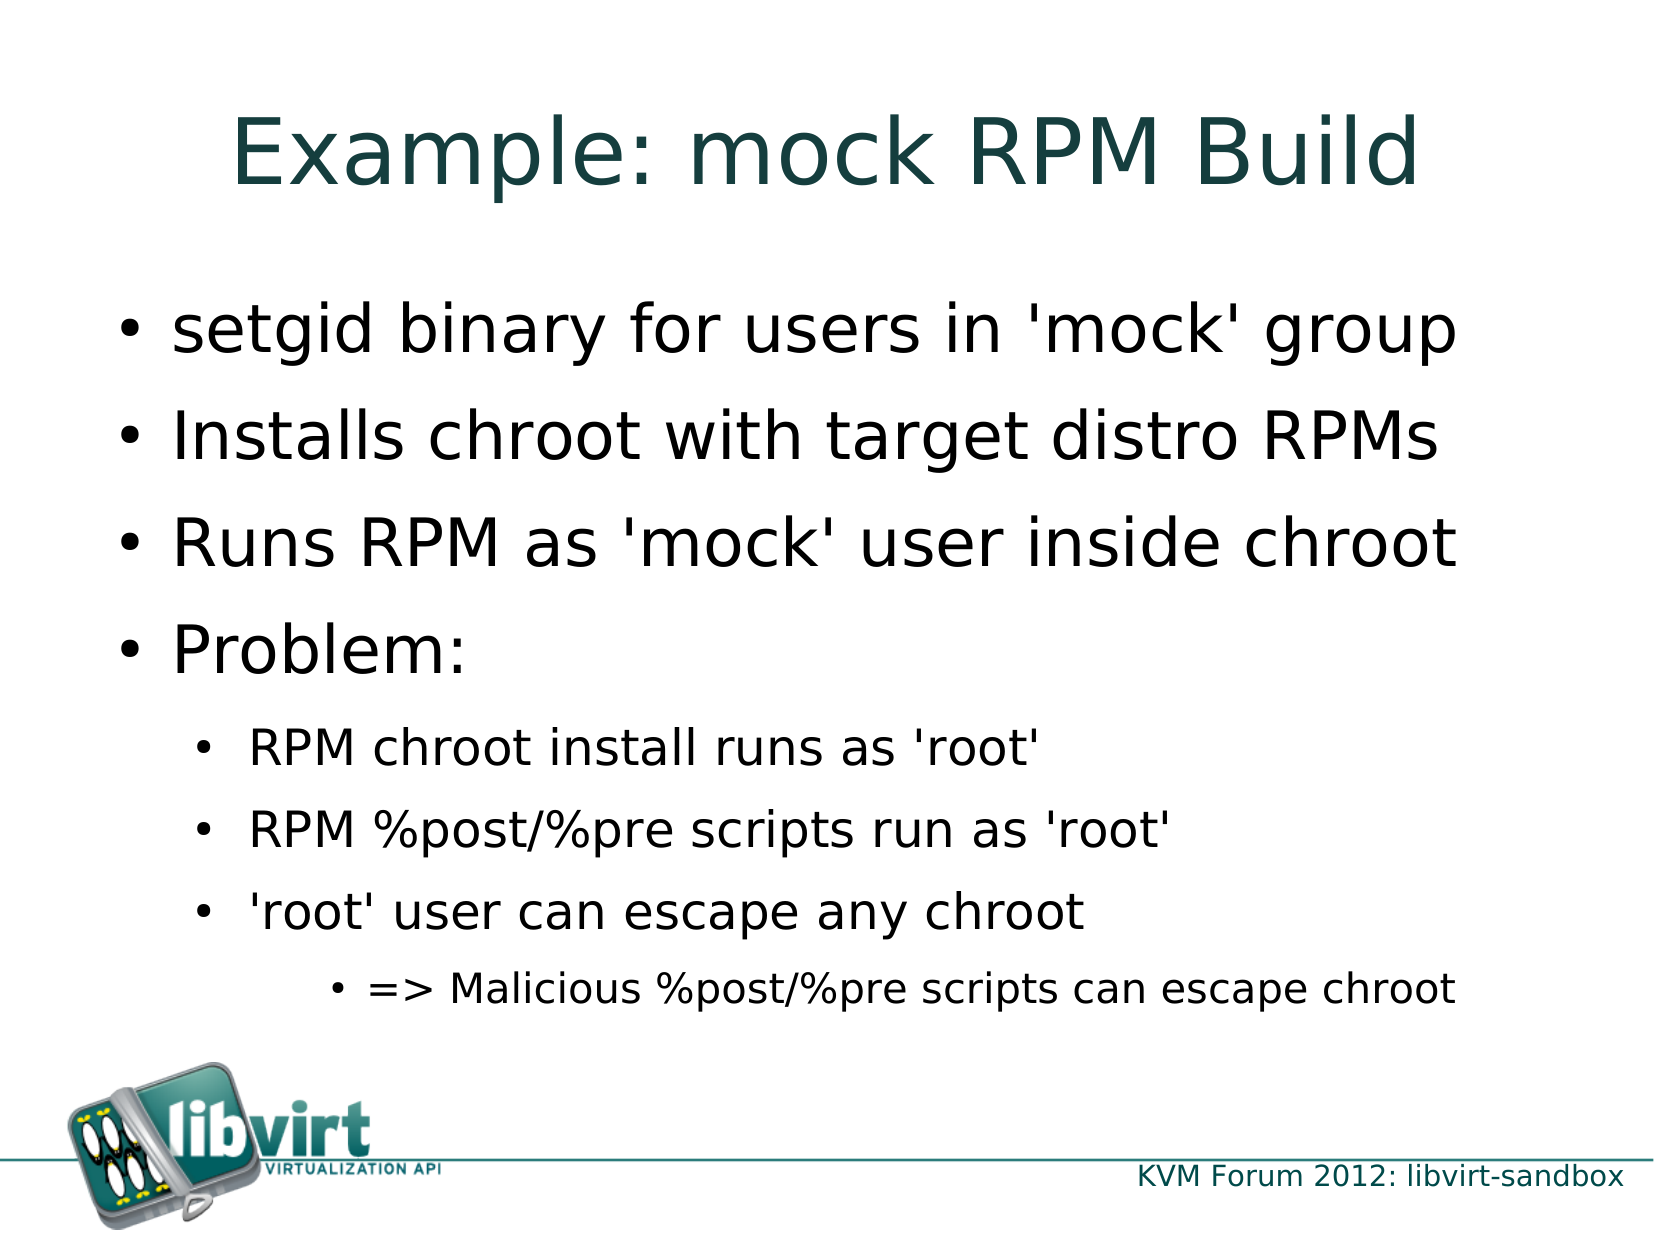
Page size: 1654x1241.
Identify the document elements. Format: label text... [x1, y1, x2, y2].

picture [0, 1062, 1654, 1230]
list setgid binary for users in 'mock' group Installs chroot with target distro RPMs Runs RPM as 'mock' user inside chroot Problem: RPM chroot install runs as 'root' RPM %post/%pre scripts run as 'root' 'root' user can escape any chroot => Malicious %post/%pre scripts can escape chroot [82, 290, 1571, 1062]
title Example: mock RPM Build [82, 49, 1571, 257]
text_box KVM Forum 2012: libvirt-sandbox [1122, 1151, 1654, 1211]
